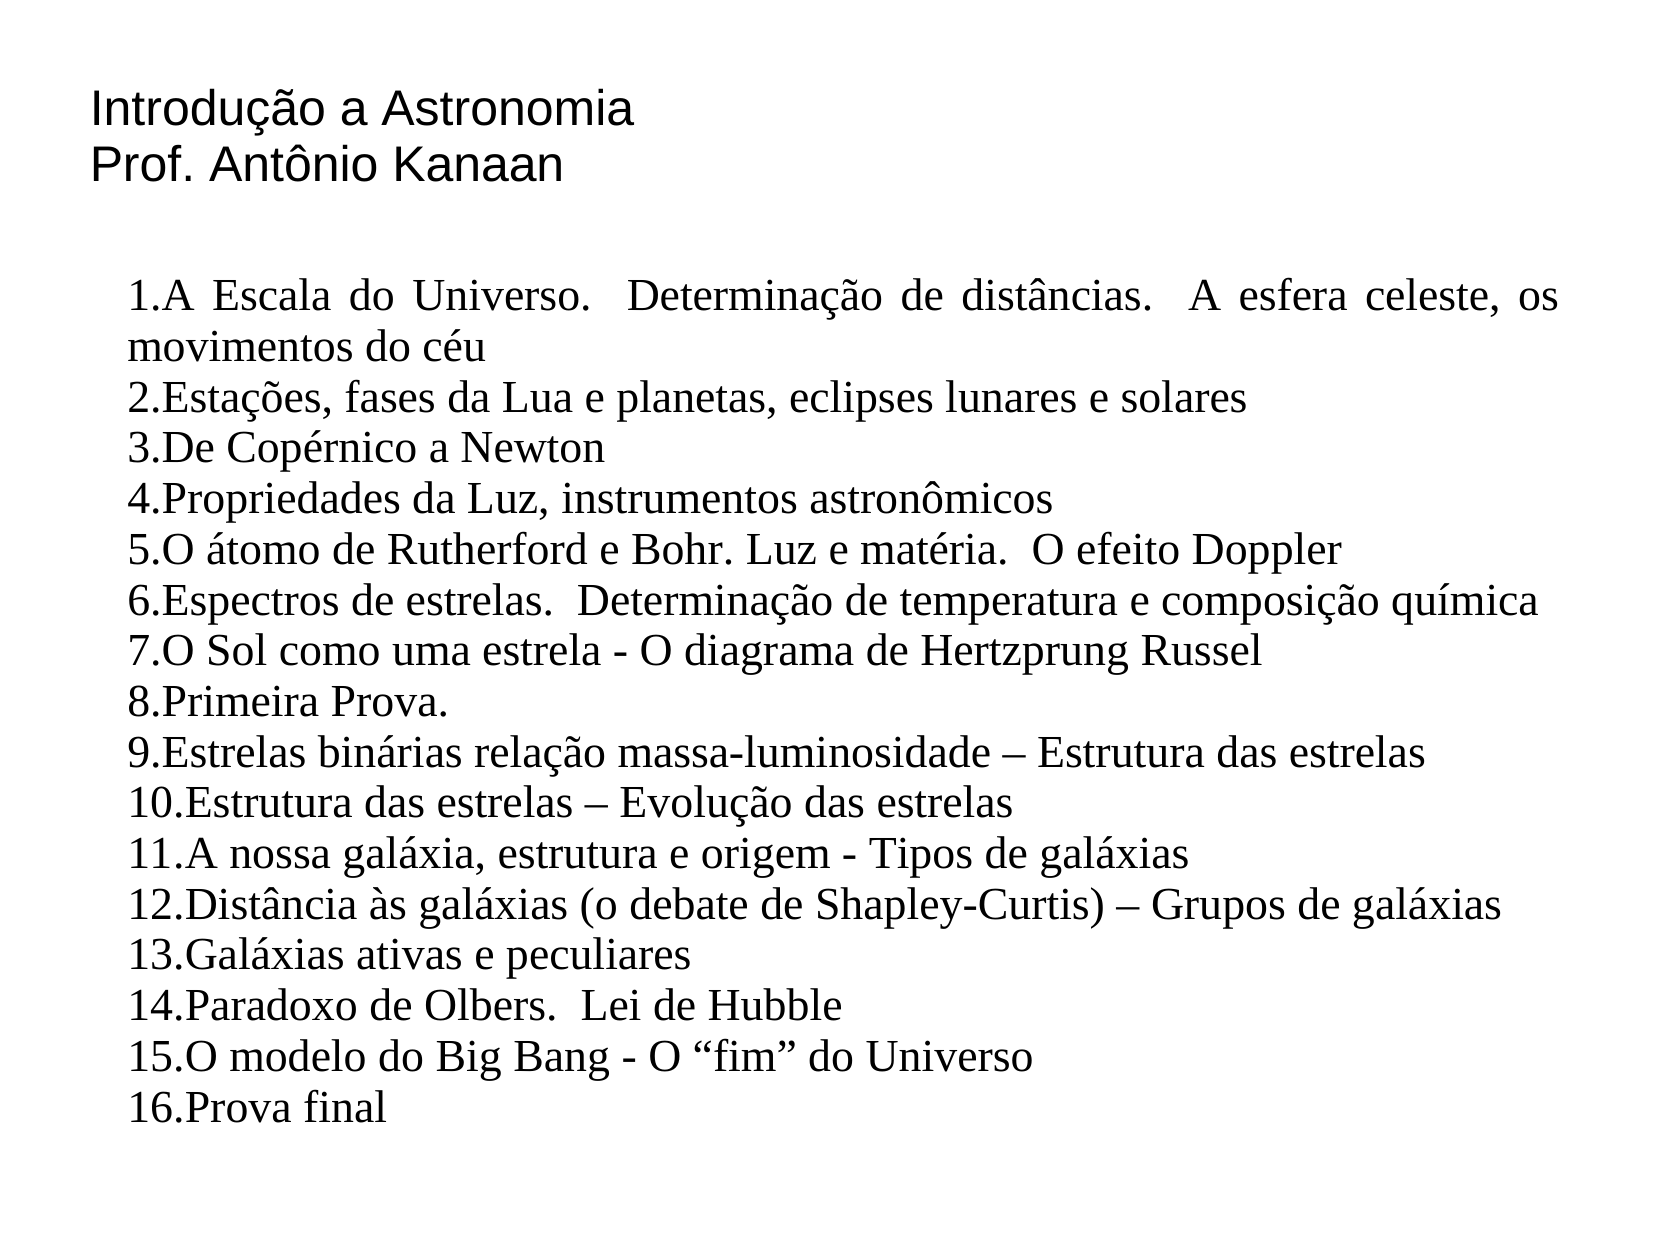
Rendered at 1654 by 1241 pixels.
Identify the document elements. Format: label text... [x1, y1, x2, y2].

text_box Introdução a Astronomia Prof. Antônio Kanaan [75, 72, 650, 255]
text_box A Escala do Universo. Determinação de distâncias. A esfera celeste, os movimentos do céu Estações, fases da Lua e planetas, eclipses lunares e solares De Copérnico a Newton Propriedades da Luz, instrumentos astronômicos O átomo de Rutherford e Bohr. Luz e matéria. O efeito Doppler Espectros de estrelas. Determinação de temperatura e composição química O Sol como uma estrela - O diagrama de Hertzprung Russel Primeira Prova. Estrelas binárias relação massa-luminosidade – Estrutura das estrelas Estrutura das estrelas – Evolução das estrelas A nossa galáxia, estrutura e origem - Tipos de galáxias Distância às galáxias (o debate de Shapley-Curtis) – Grupos de galáxias Galáxias ativas e peculiares Paradoxo de Olbers. Lei de Hubble O modelo do Big Bang - O “fim” do Universo Prova final [112, 262, 1576, 1163]
